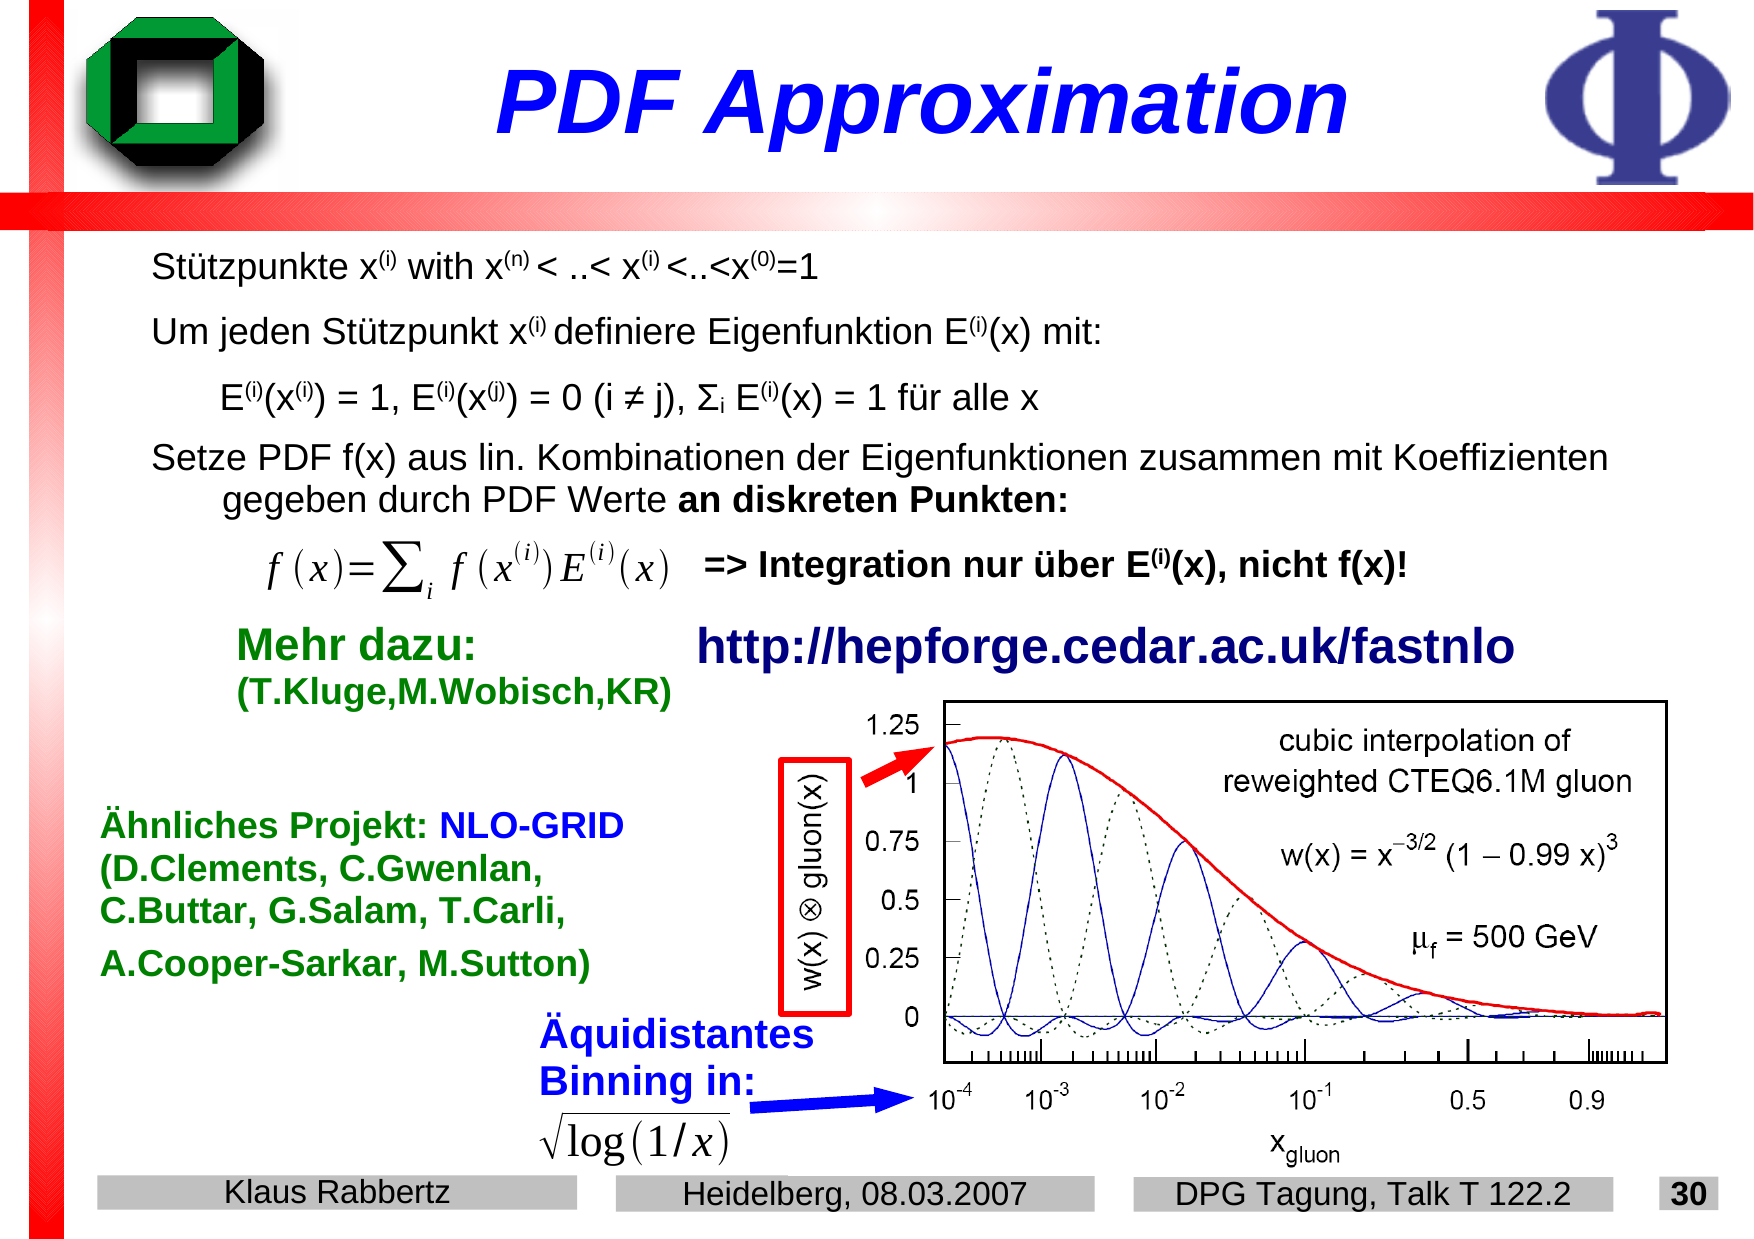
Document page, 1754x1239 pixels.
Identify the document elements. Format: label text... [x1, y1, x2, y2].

picture [788, 763, 846, 1011]
chart [531, 1111, 738, 1168]
title PDF Approximation [282, 21, 1566, 183]
text_box => Integration nur über E(i)(x), nicht f(x)! [692, 531, 1428, 599]
picture [64, 9, 299, 192]
text_box Mehr dazu: (T.Kluge,M.Wobisch,KR) [224, 607, 686, 725]
chart [252, 538, 677, 605]
text_box http://hepforge.cedar.ac.uk/fastnlo [672, 606, 1537, 686]
picture [1545, 10, 1731, 185]
text_box Äquidistantes Binning in: [527, 999, 828, 1116]
picture [788, 686, 1688, 1176]
list Stützpunkte x(i) with x(n) < ..< x(i) <..<x(0)=1 Um jeden Stützpunkt x(i) definiere Eigenfunktion E(i)(x) mit: E(i)(x(i)) = 1, E(i)(x(j)) = 0 (i ≠ j), Σi E(i)(x) = 1 für alle x Setze PDF f(x) aus lin. Kombinationen der Eigenfunktionen zusammen mit Koeffizienten gegeben durch PDF Werte an diskreten Punkten: [92, 245, 1701, 628]
text_box Ähnliches Projekt: NLO-GRID (D.Clements, C.Gwenlan, C.Buttar, G.Salam, T.Carli, A.Cooper-Sarkar, M.Sutton) [87, 793, 637, 999]
